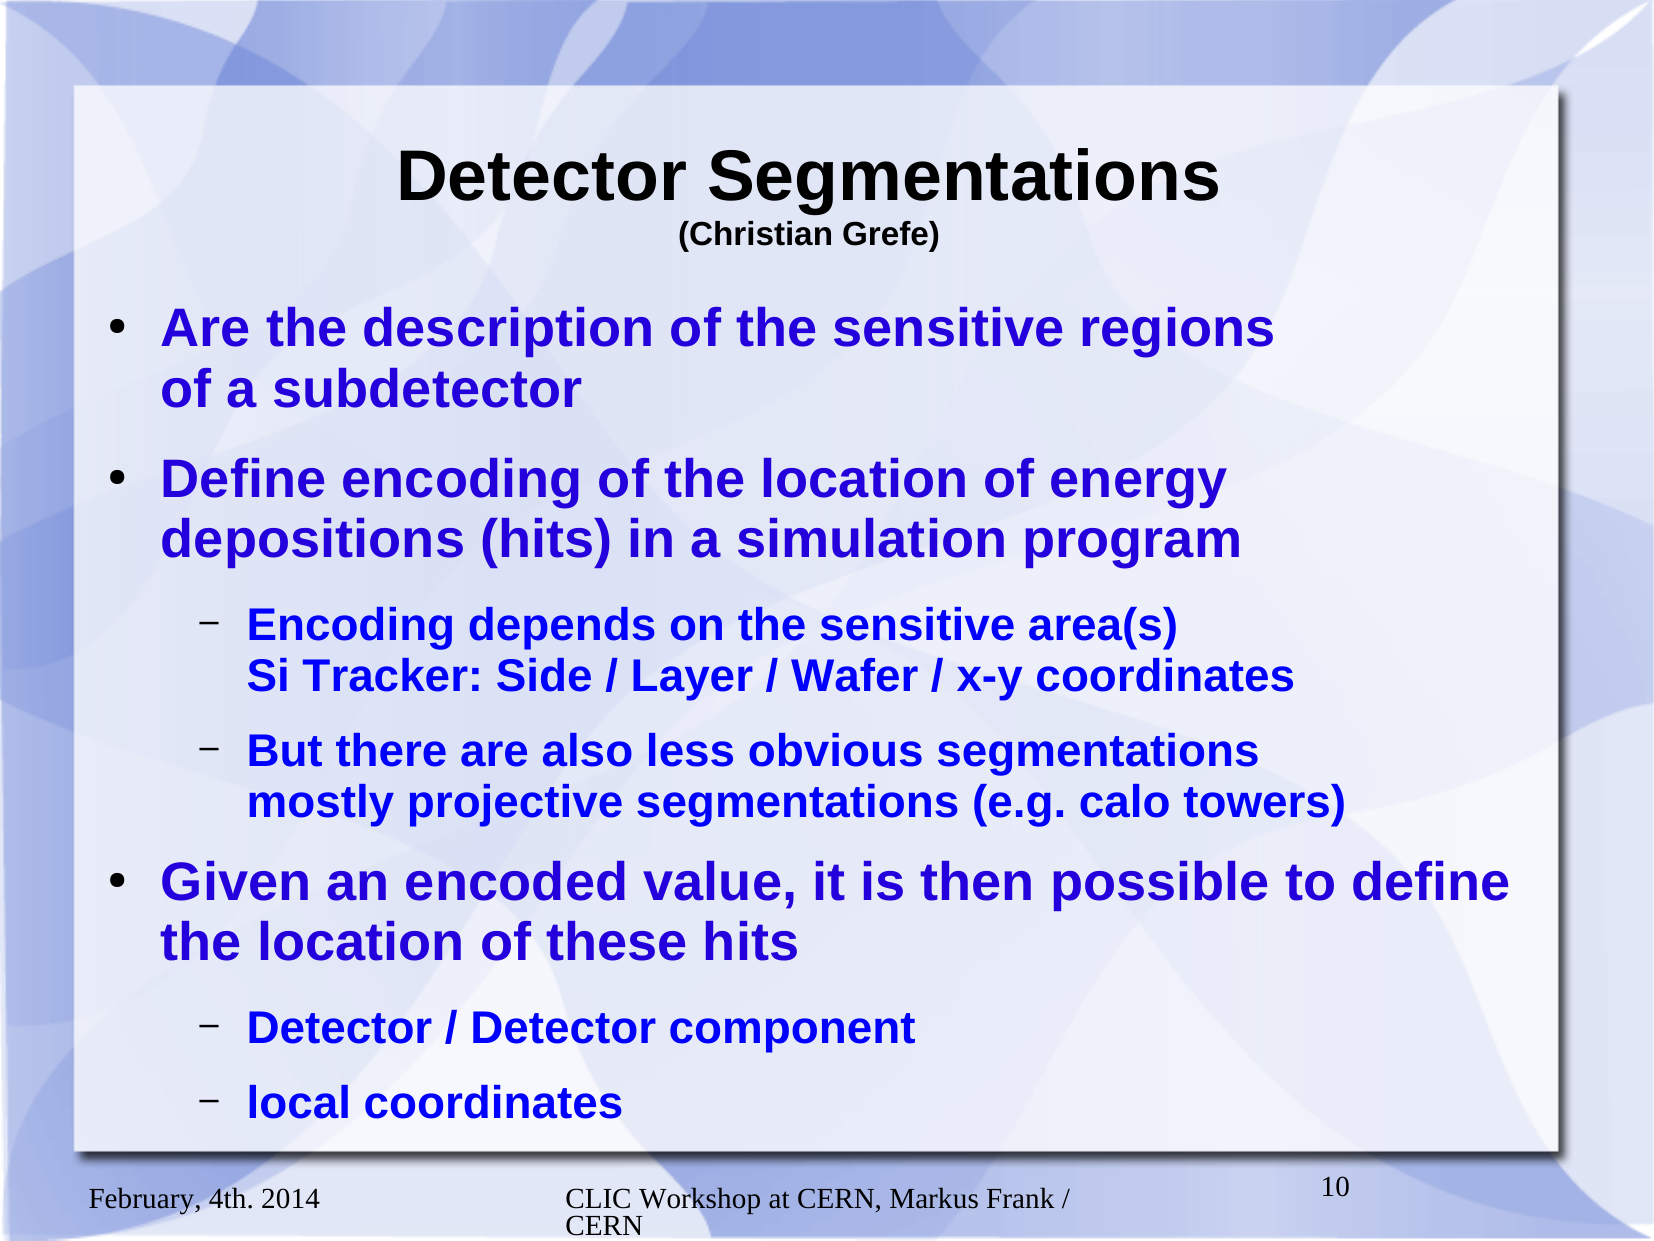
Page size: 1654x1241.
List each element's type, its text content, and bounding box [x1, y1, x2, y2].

picture [0, 0, 1654, 1241]
title Detector Segmentations (Christian Grefe) [82, 90, 1536, 298]
list Are the description of the sensitive regions of a subdetector Define encoding of the location of energy depositions (hits) in a simulation program Encoding depends on the sensitive area(s) Si Tracker: Side / Layer / Wafer / x-y coordinates But there are also less obvious segmentations mostly projective segmentations (e.g. calo towers) Given an encoded value, it is then possible to define the location of these hits Detector / Detector component local coordinates [90, 297, 1546, 1217]
